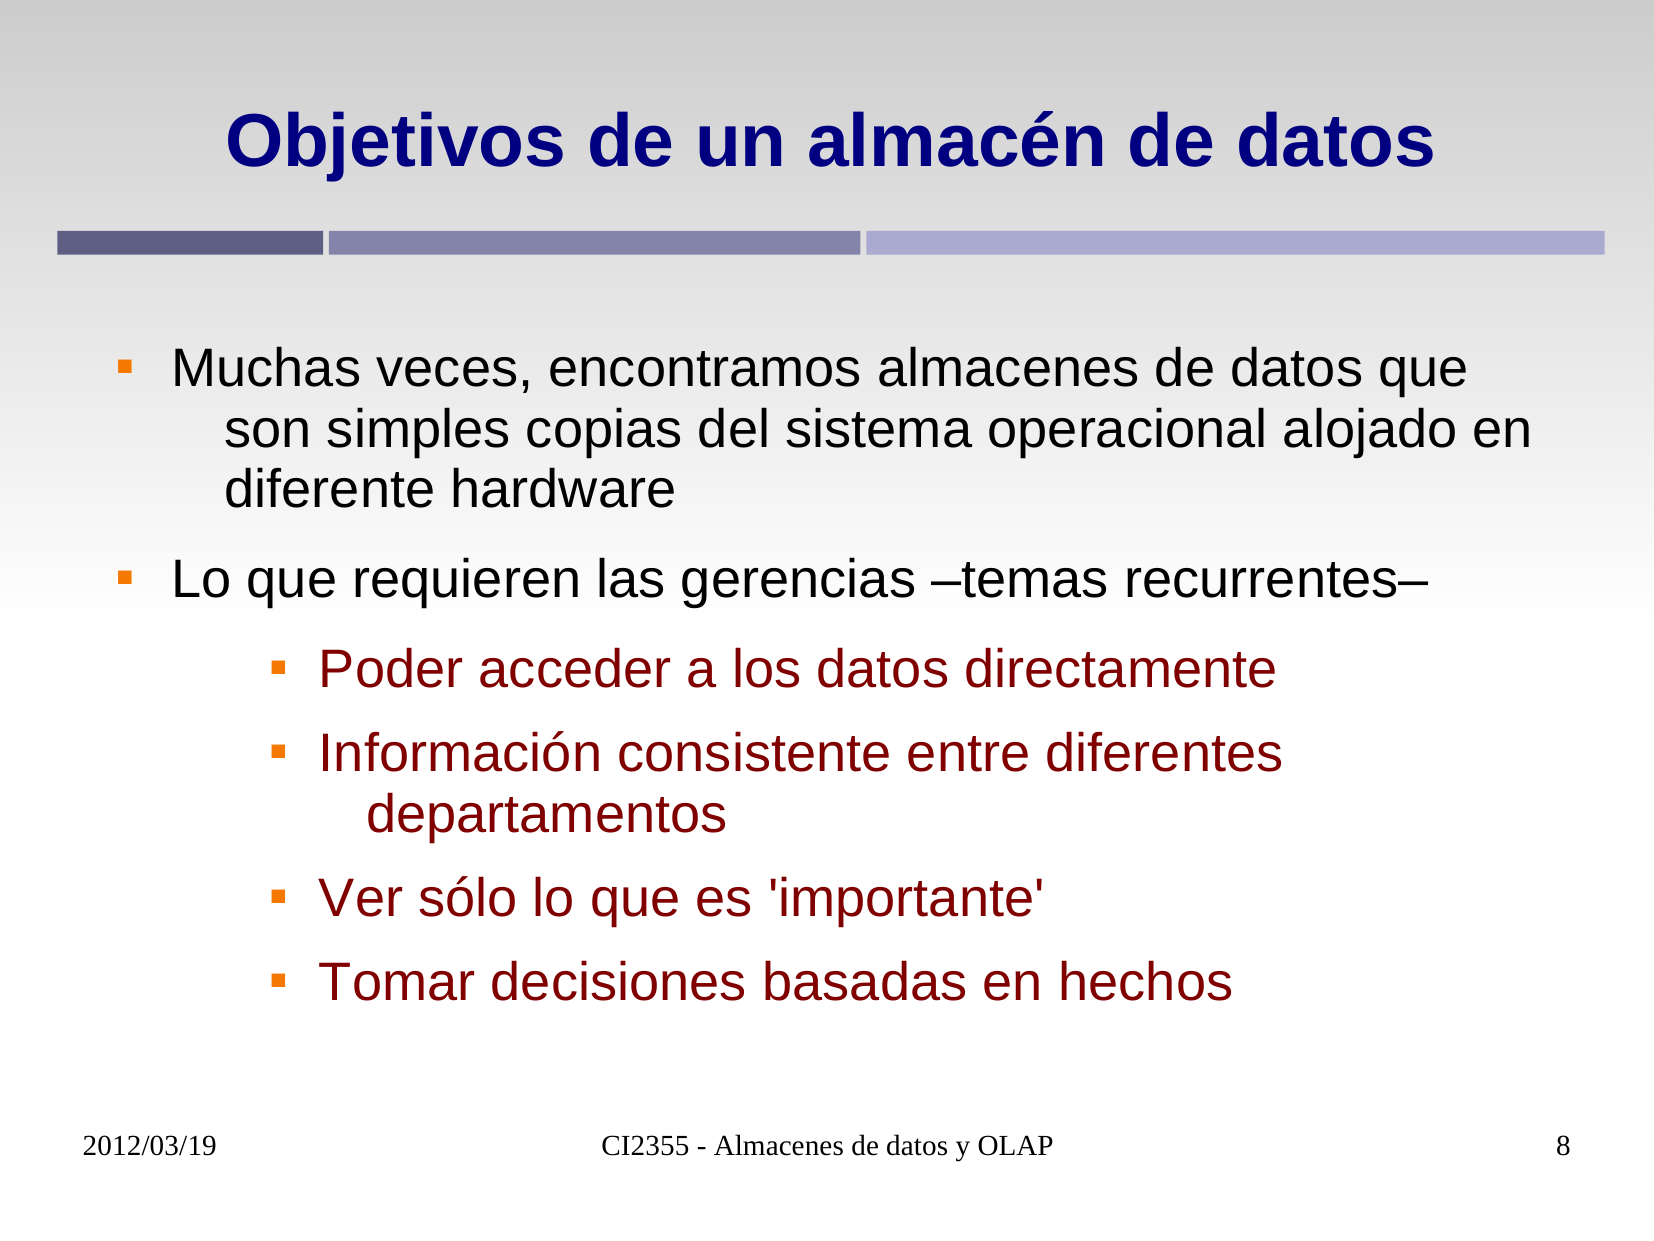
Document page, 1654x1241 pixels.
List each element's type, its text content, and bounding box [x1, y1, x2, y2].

list Muchas veces, encontramos almacenes de datos que son simples copias del sistema operacional alojado en diferente hardware Lo que requieren las gerencias –temas recurrentes– Poder acceder a los datos directamente Información consistente entre diferentes departamentos Ver sólo lo que es 'importante' Tomar decisiones basadas en hechos [82, 337, 1571, 1109]
title Objetivos de un almacén de datos [86, 55, 1576, 226]
